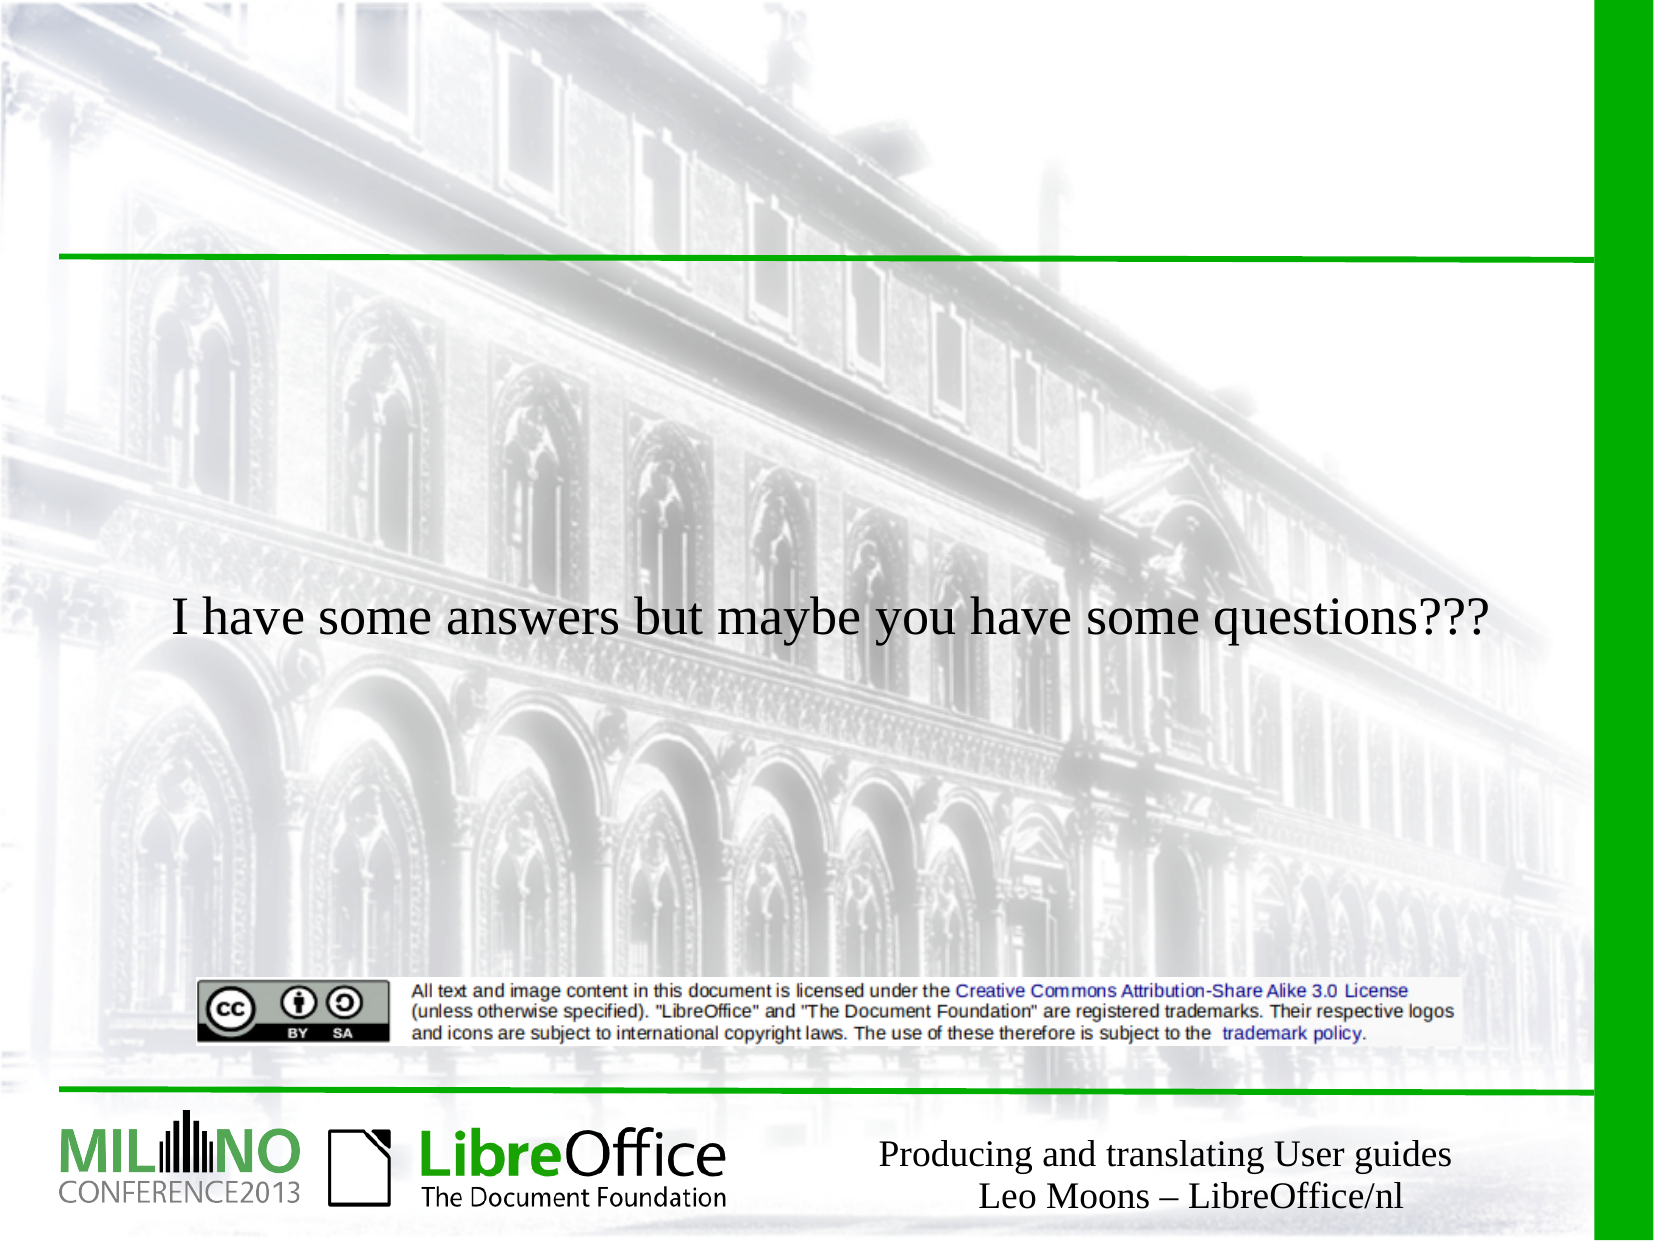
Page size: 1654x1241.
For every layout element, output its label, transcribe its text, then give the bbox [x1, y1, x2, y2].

list I have some answers but maybe you have some questions??? [82, 514, 1571, 712]
picture [0, 1, 1594, 1241]
text_box Producing and translating User guides Leo Moons – LibreOffice/nl [864, 1126, 1519, 1224]
